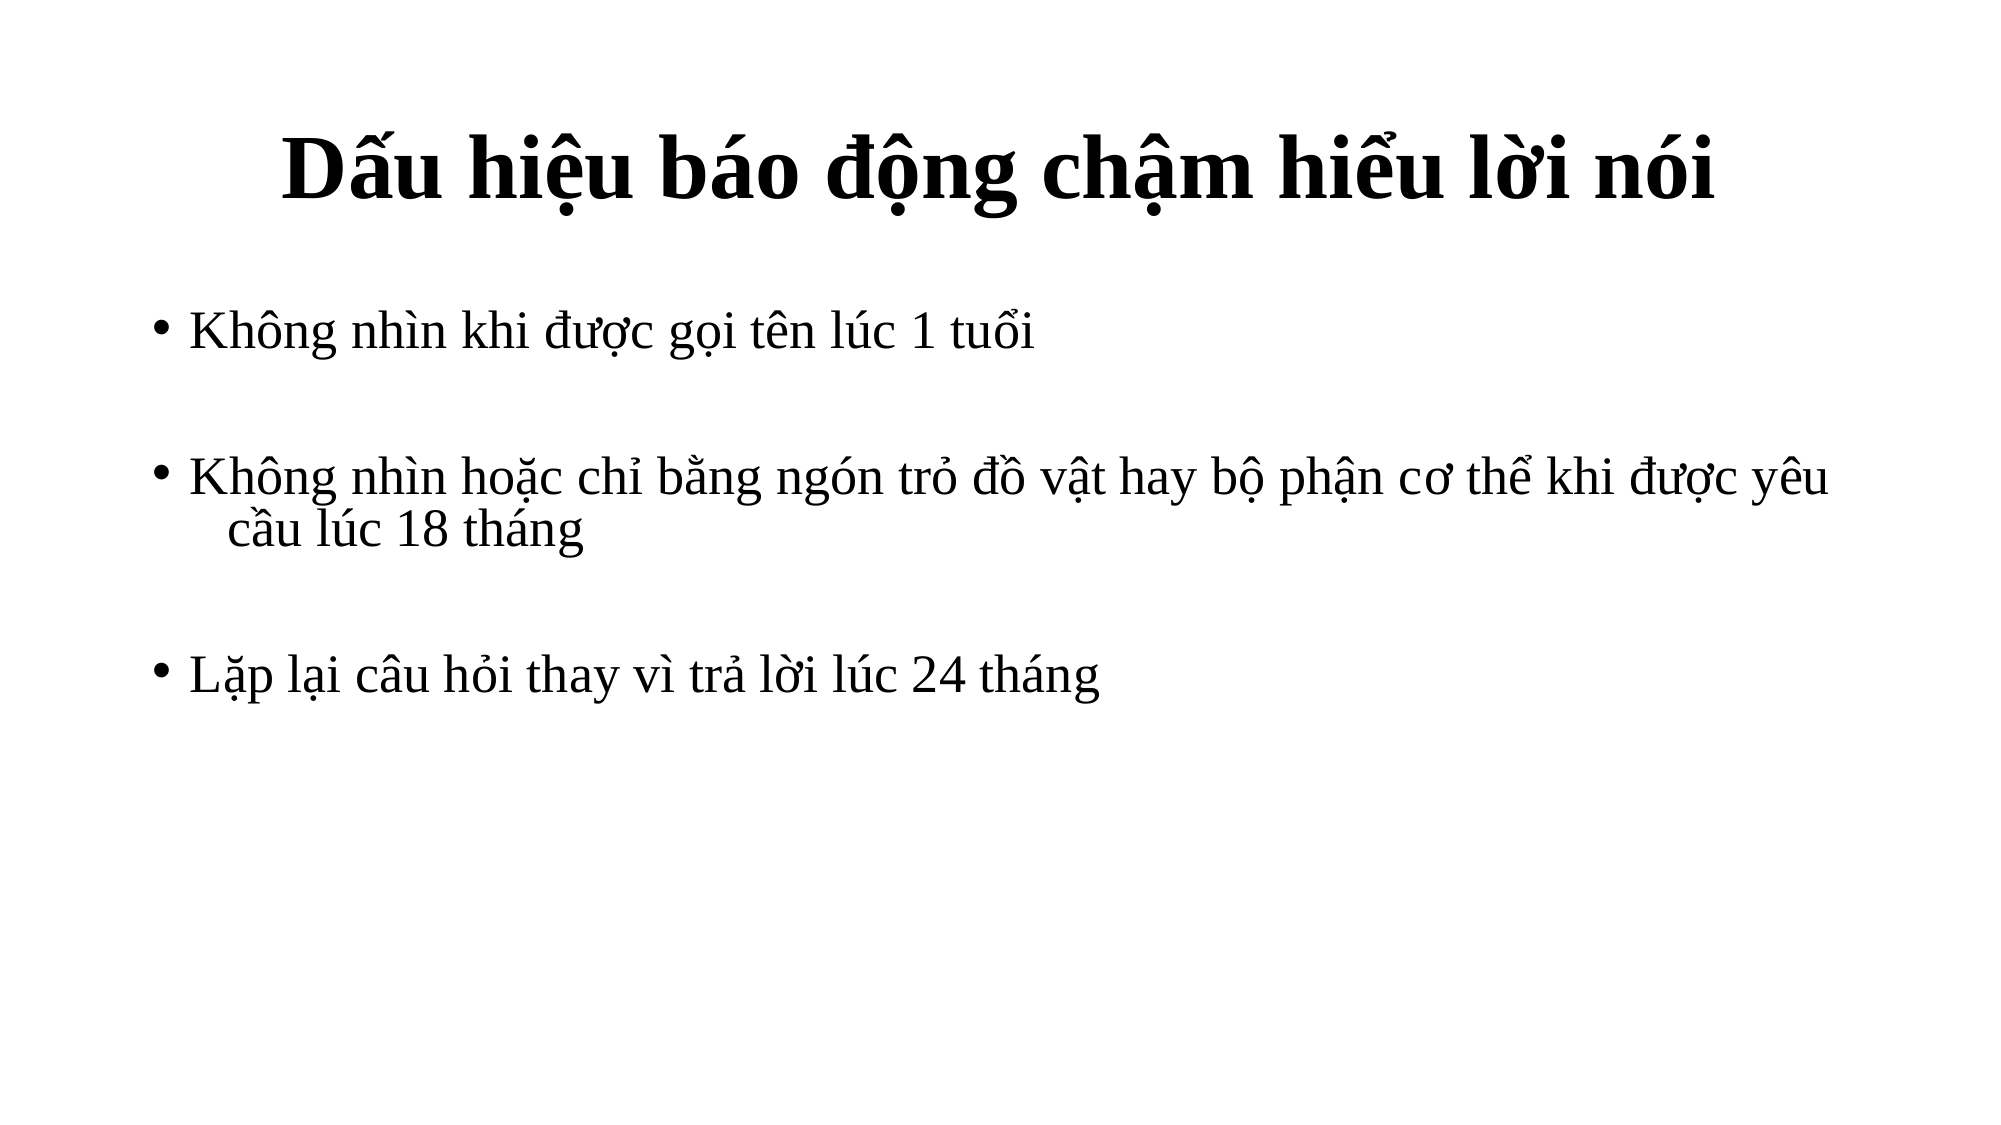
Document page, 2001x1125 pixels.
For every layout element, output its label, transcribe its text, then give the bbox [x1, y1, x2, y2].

list Không nhìn khi được gọi tên lúc 1 tuổi Không nhìn hoặc chỉ bằng ngón trỏ đồ vật hay bộ phận cơ thể khi được yêu cầu lúc 18 tháng Lặp lại câu hỏi thay vì trả lời lúc 24 tháng [137, 299, 1863, 1014]
title Dấu hiệu báo động chậm hiểu lời nói [137, 59, 1863, 278]
